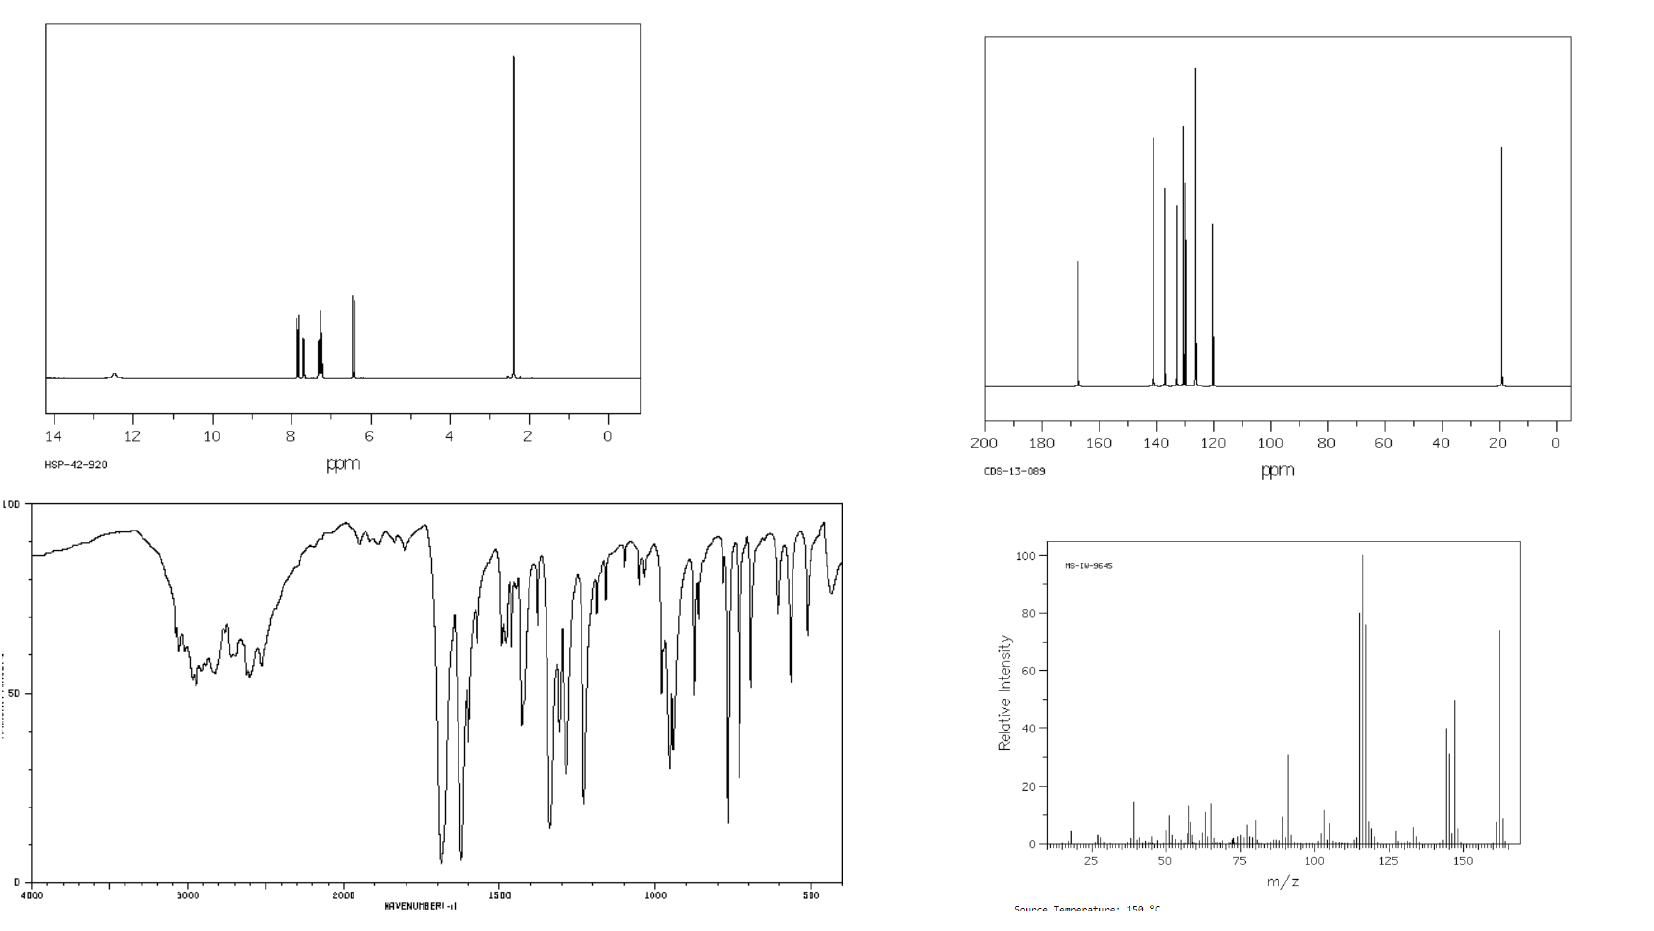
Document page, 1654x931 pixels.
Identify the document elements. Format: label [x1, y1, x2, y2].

picture [992, 531, 1571, 911]
picture [2, 496, 898, 929]
picture [11, 0, 674, 480]
picture [944, 14, 1607, 497]
